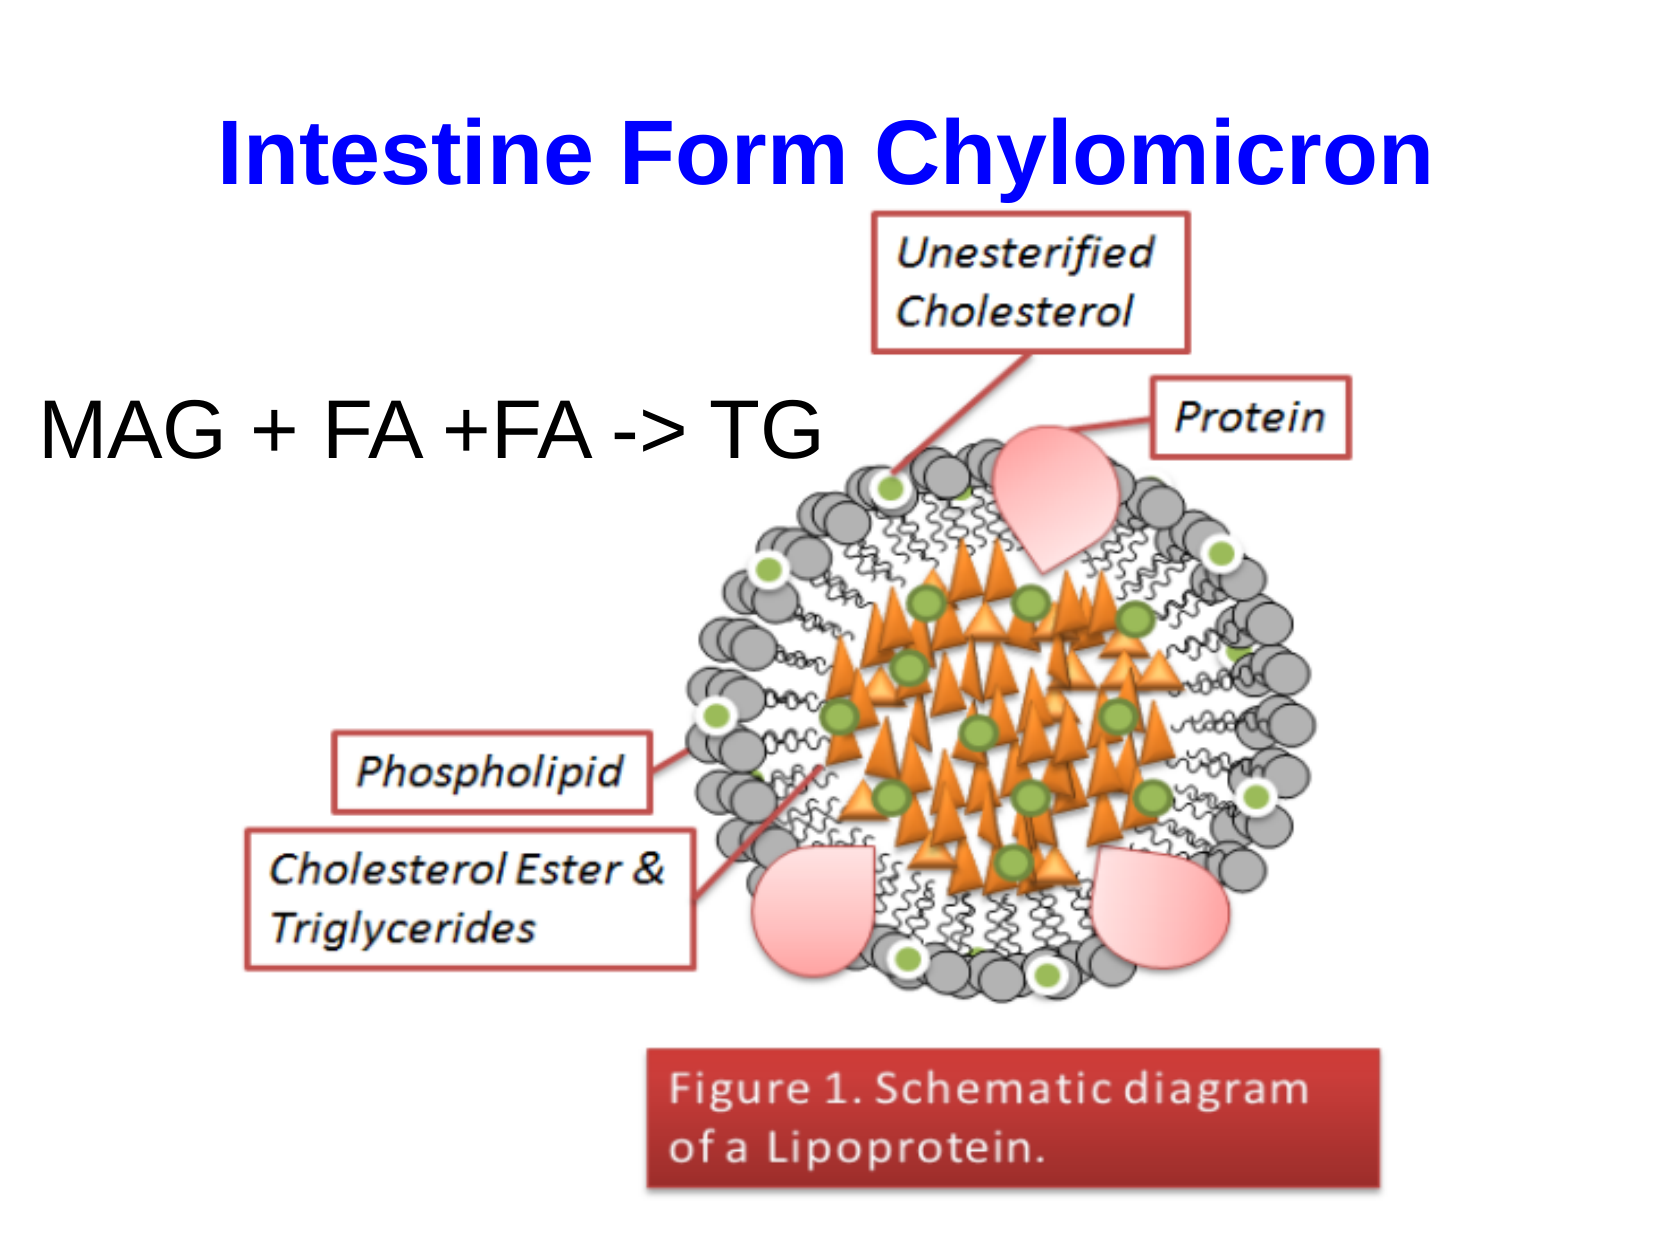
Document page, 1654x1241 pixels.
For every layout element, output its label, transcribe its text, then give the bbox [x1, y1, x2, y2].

text_box MAG + FA +FA -> TG [23, 376, 945, 485]
title Intestine Form Chylomicron [82, 49, 1571, 257]
picture [236, 205, 1394, 1205]
